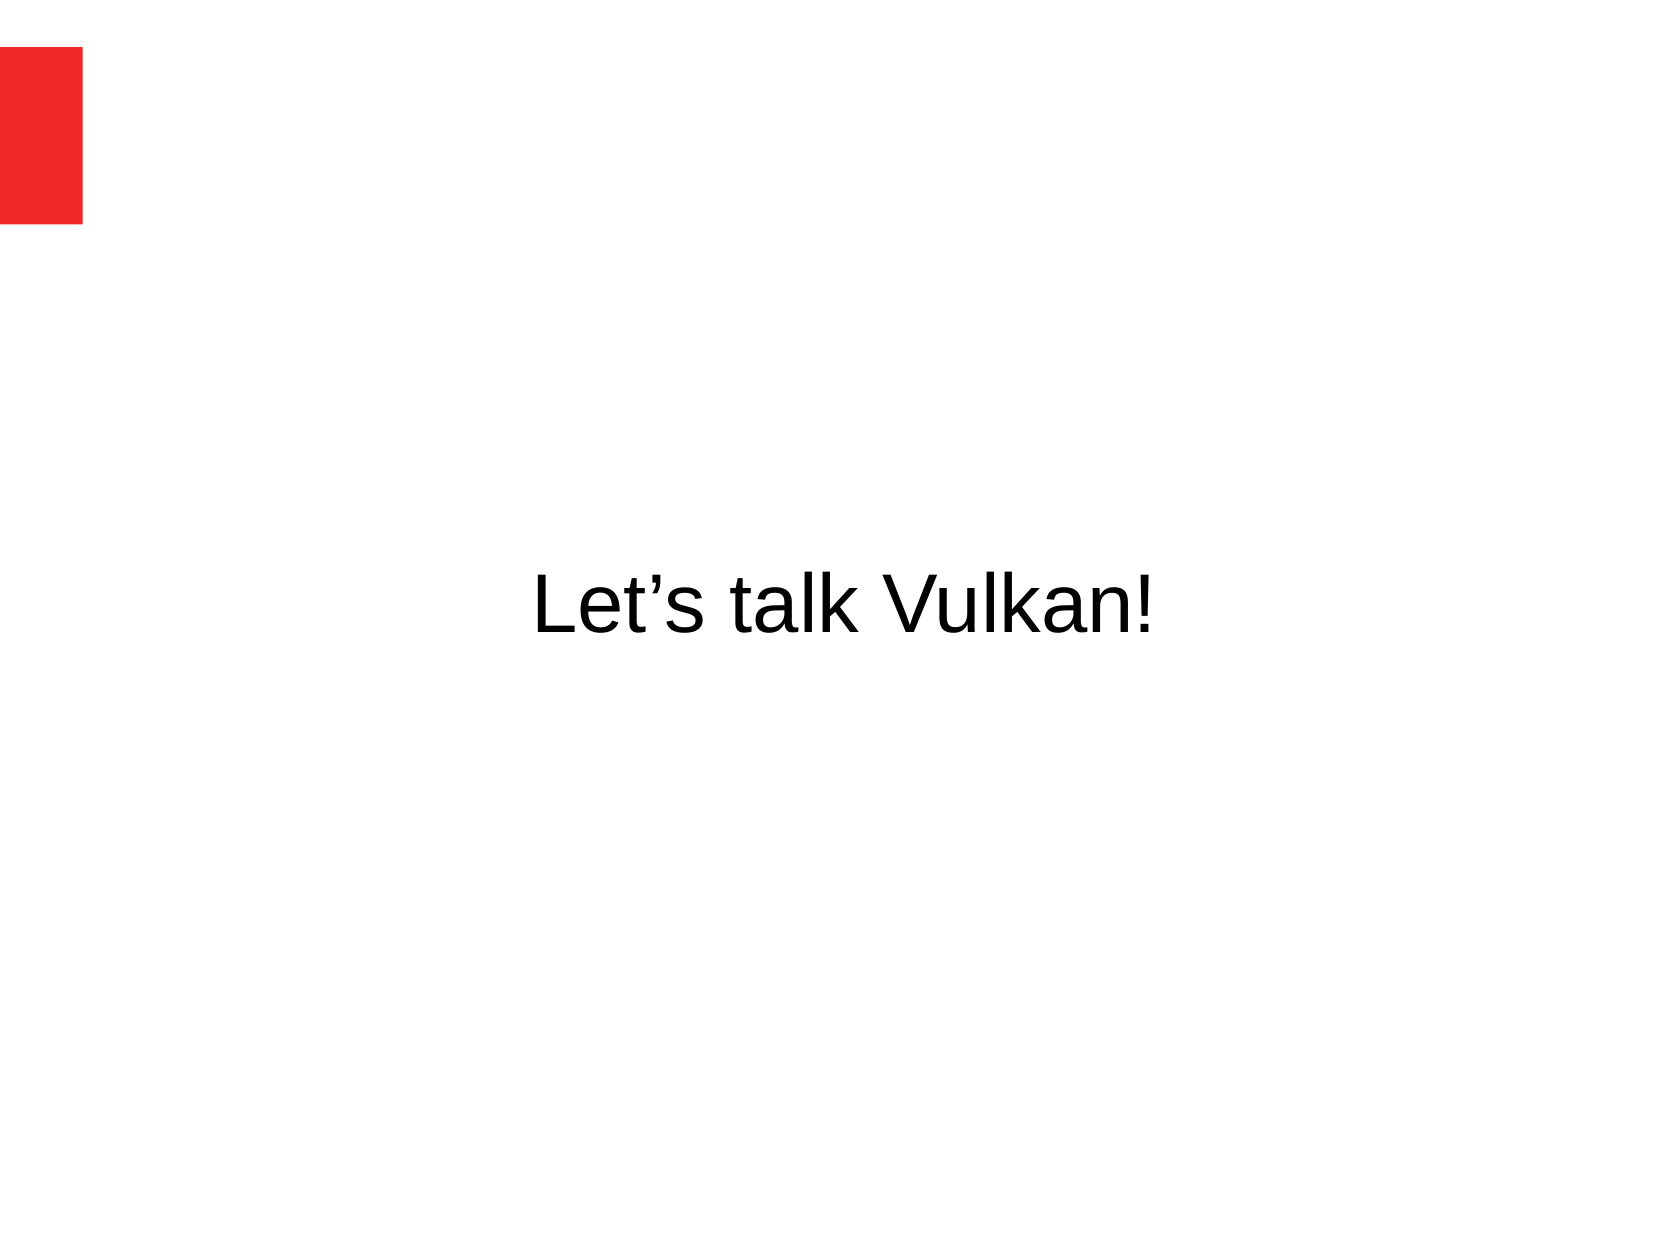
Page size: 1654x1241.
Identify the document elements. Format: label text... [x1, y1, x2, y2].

subtitle Let’s talk Vulkan! [118, 49, 1571, 1158]
